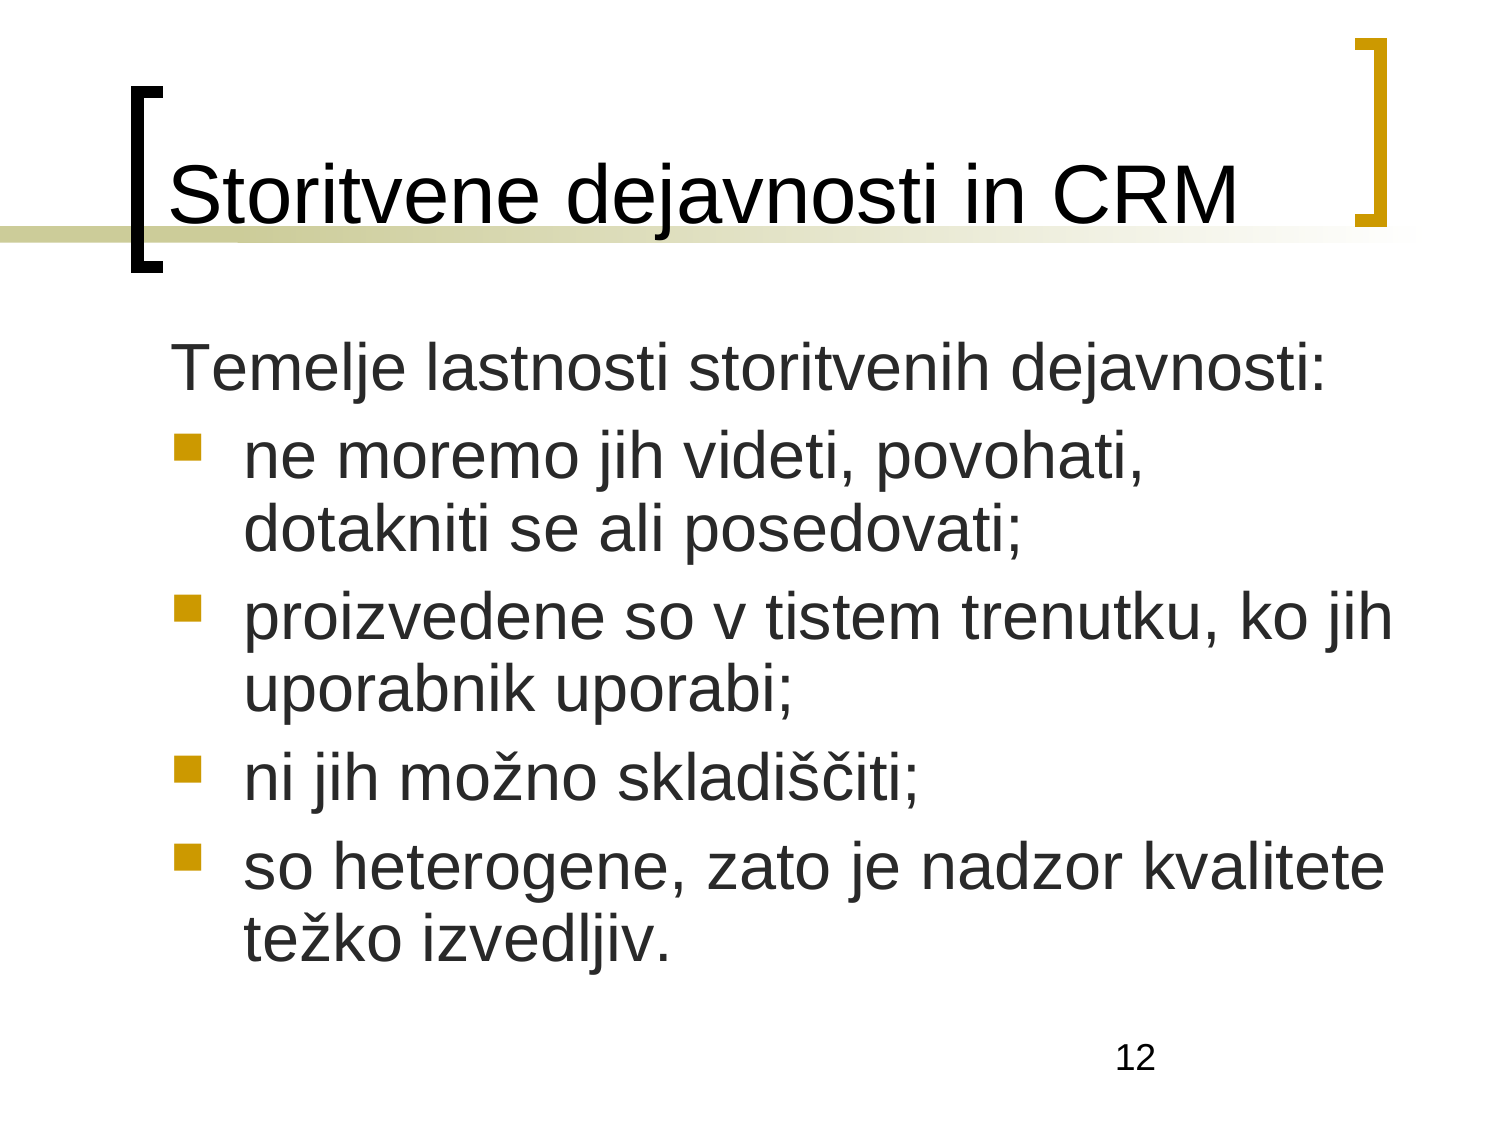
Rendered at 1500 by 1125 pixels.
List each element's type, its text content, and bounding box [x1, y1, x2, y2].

title Storitvene dejavnosti in CRM [152, 15, 1328, 248]
list Temelje lastnosti storitvenih dejavnosti: ne moremo jih videti, povohati, dotakniti se ali posedovati; proizvedene so v tistem trenutku, ko jih uporabnik uporabi; ni jih možno skladiščiti; so heterogene, zato je nadzor kvalitete težko izvedljiv. [155, 324, 1413, 1125]
